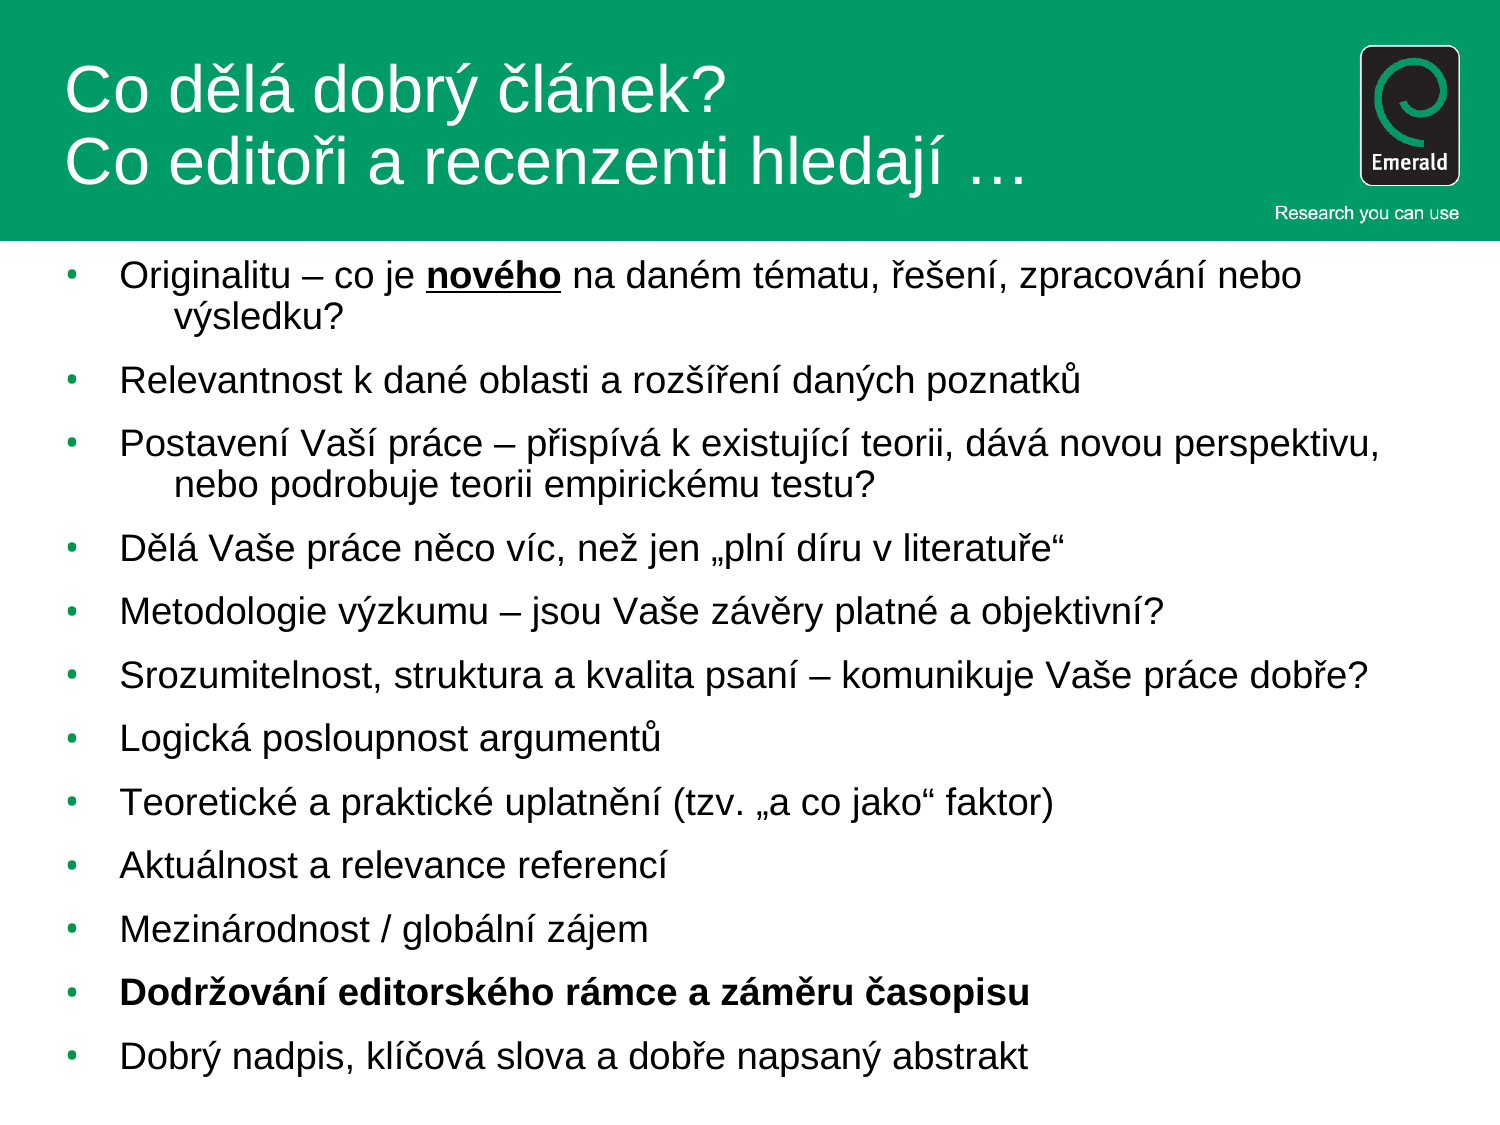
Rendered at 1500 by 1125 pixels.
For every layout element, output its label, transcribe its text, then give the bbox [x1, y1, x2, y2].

list Originalitu – co je nového na daném tématu, řešení, zpracování nebo výsledku? Relevantnost k dané oblasti a rozšíření daných poznatků Postavení Vaší práce – přispívá k existující teorii, dává novou perspektivu, nebo podrobuje teorii empirickému testu? Dělá Vaše práce něco víc, než jen „plní díru v literatuře“ Metodologie výzkumu – jsou Vaše závěry platné a objektivní? Srozumitelnost, struktura a kvalita psaní – komunikuje Vaše práce dobře? Logická posloupnost argumentů Teoretické a praktické uplatnění (tzv. „a co jako“ faktor) Aktuálnost a relevance referencí Mezinárodnost / globální zájem Dodržování editorského rámce a záměru časopisu Dobrý nadpis, klíčová slova a dobře napsaný abstrakt [64, 255, 1459, 1083]
title Co dělá dobrý článek? Co editoři a recenzenti hledají … [64, 54, 1253, 236]
